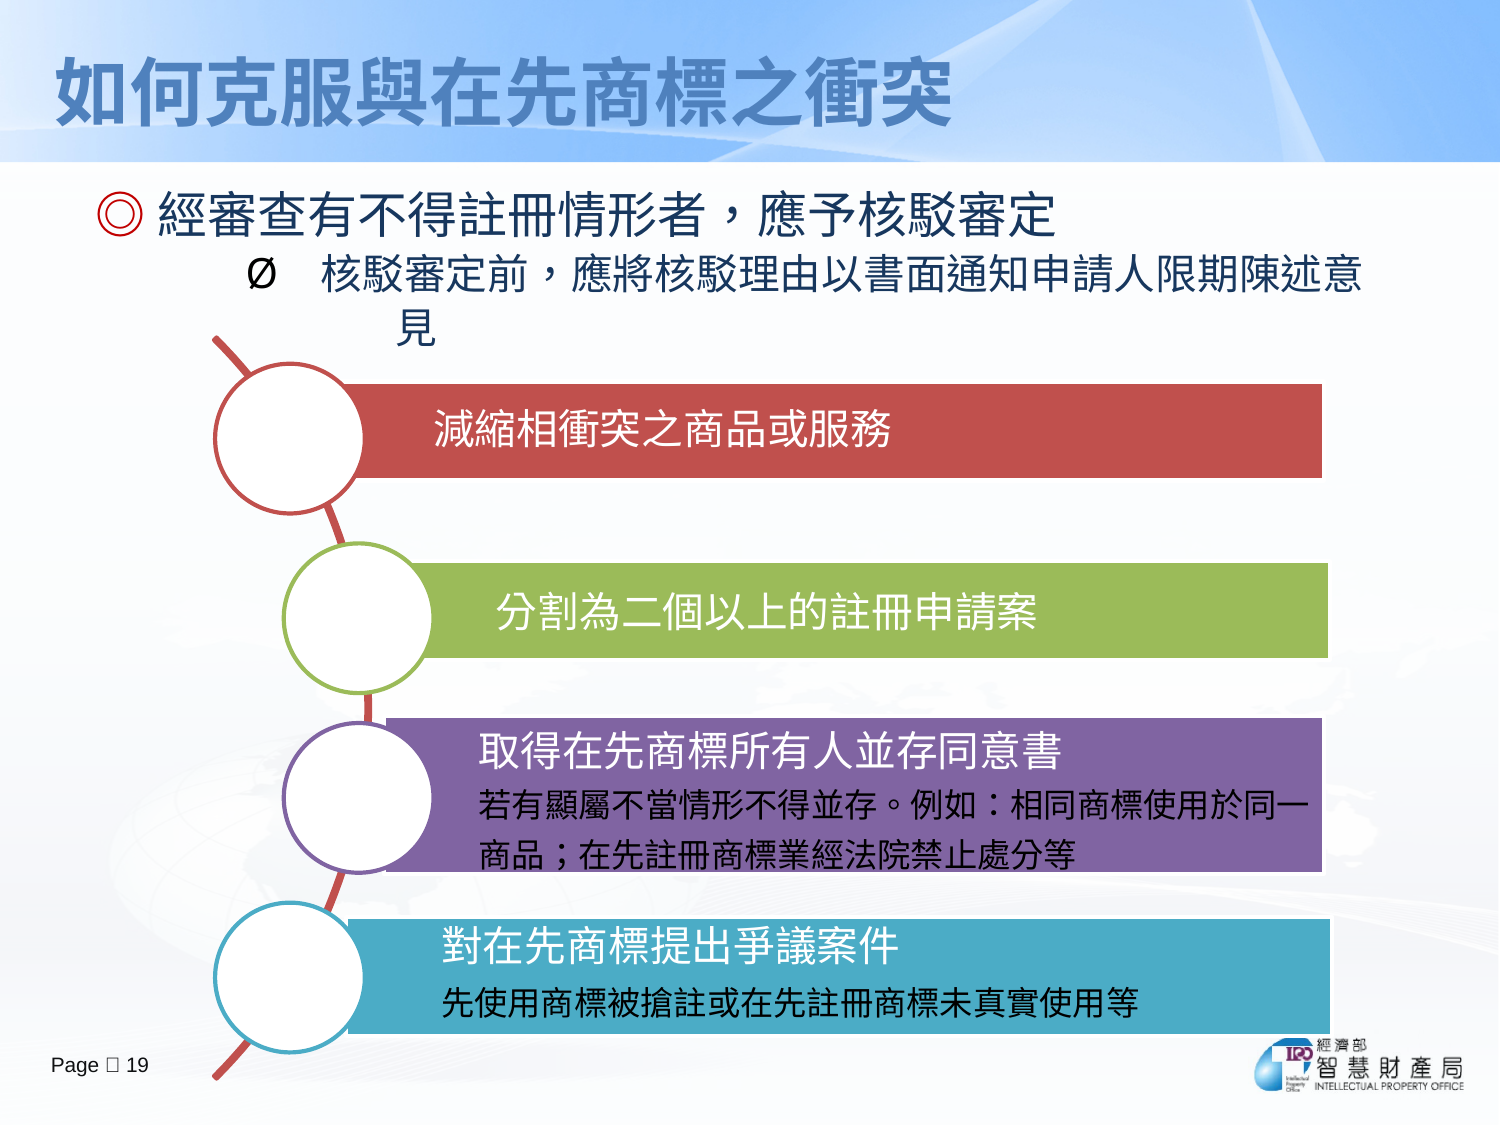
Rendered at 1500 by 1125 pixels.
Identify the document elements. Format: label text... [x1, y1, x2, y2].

text_box 分割為二個以上的註冊申請案 [409, 561, 1330, 661]
text_box [283, 543, 434, 694]
text_box [215, 363, 365, 514]
text_box 對在先商標提出爭議案件 先使用商標被搶註或在先註冊商標未真實使用等 [346, 916, 1332, 1037]
text_box 取得在先商標所有人並存同意書 若有顯屬不當情形不得並存。例如：相同商標使用於同一商品；在先註冊商標業經法院禁止處分等 [383, 716, 1324, 874]
text_box 減縮相衝突之商品或服務 [339, 381, 1324, 481]
text_box ◎經審查有不得註冊情形者，應予核駁審定 核駁審定前，應將核駁理由以書面通知申請人限期陳述意見 [80, 165, 1416, 307]
text_box [283, 723, 434, 873]
text_box [215, 902, 365, 1053]
text_box 如何克服與在先商標之衝突 [40, 38, 1366, 145]
